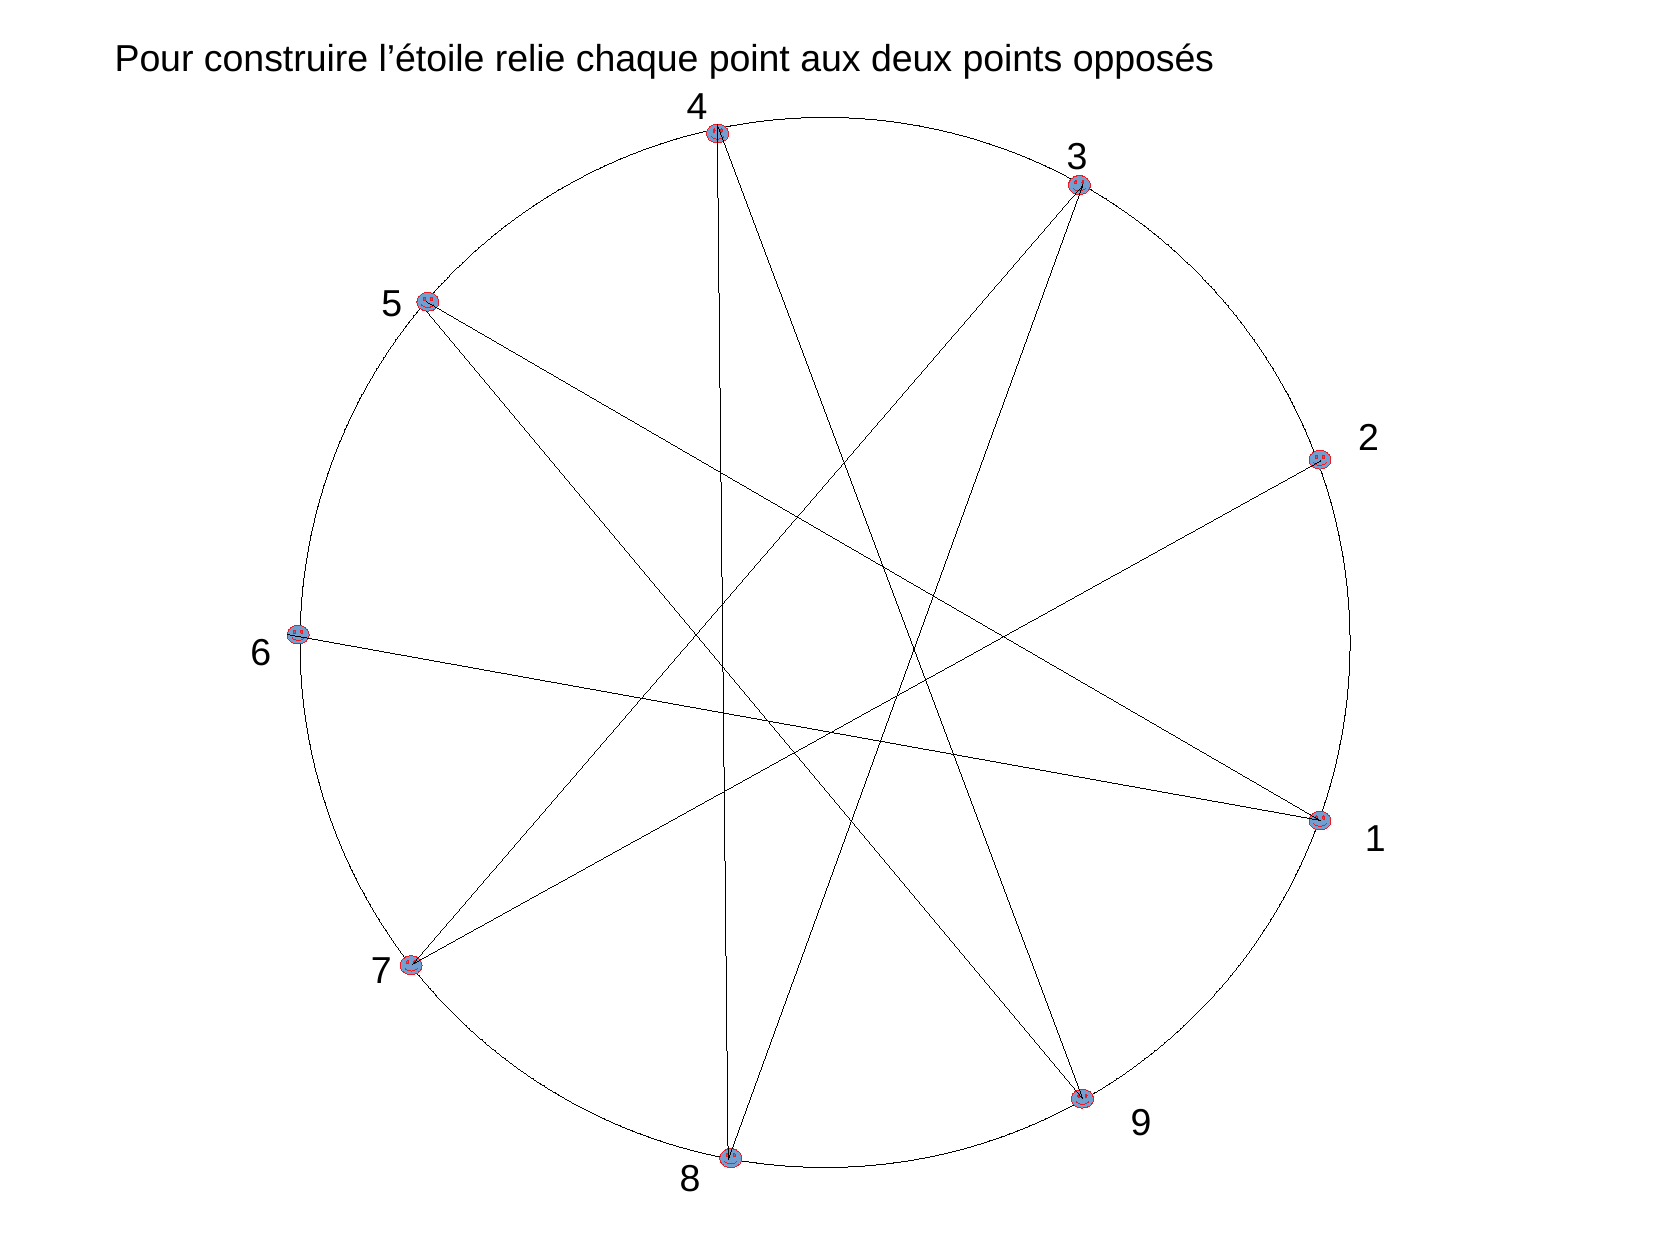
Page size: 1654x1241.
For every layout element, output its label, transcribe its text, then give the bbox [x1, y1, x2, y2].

text_box 1 [1350, 810, 1383, 867]
text_box [706, 124, 717, 143]
text_box [719, 1148, 742, 1168]
text_box [287, 625, 310, 644]
text_box 2 [1343, 408, 1377, 466]
text_box Pour construire l’étoile relie chaque point aux deux points opposés [99, 30, 1241, 93]
text_box [1068, 185, 1091, 195]
text_box 5 [366, 275, 410, 333]
text_box 8 [665, 1150, 695, 1208]
text_box [718, 124, 729, 143]
text_box 4 [671, 93, 707, 135]
text_box 9 [1116, 1093, 1146, 1151]
text_box 7 [356, 942, 386, 1000]
text_box [1309, 811, 1331, 830]
text_box [416, 292, 439, 312]
text_box [400, 955, 423, 975]
text_box [1071, 1089, 1094, 1109]
text_box 6 [235, 623, 281, 681]
text_box [1309, 450, 1331, 470]
text_box 3 [1051, 128, 1109, 185]
